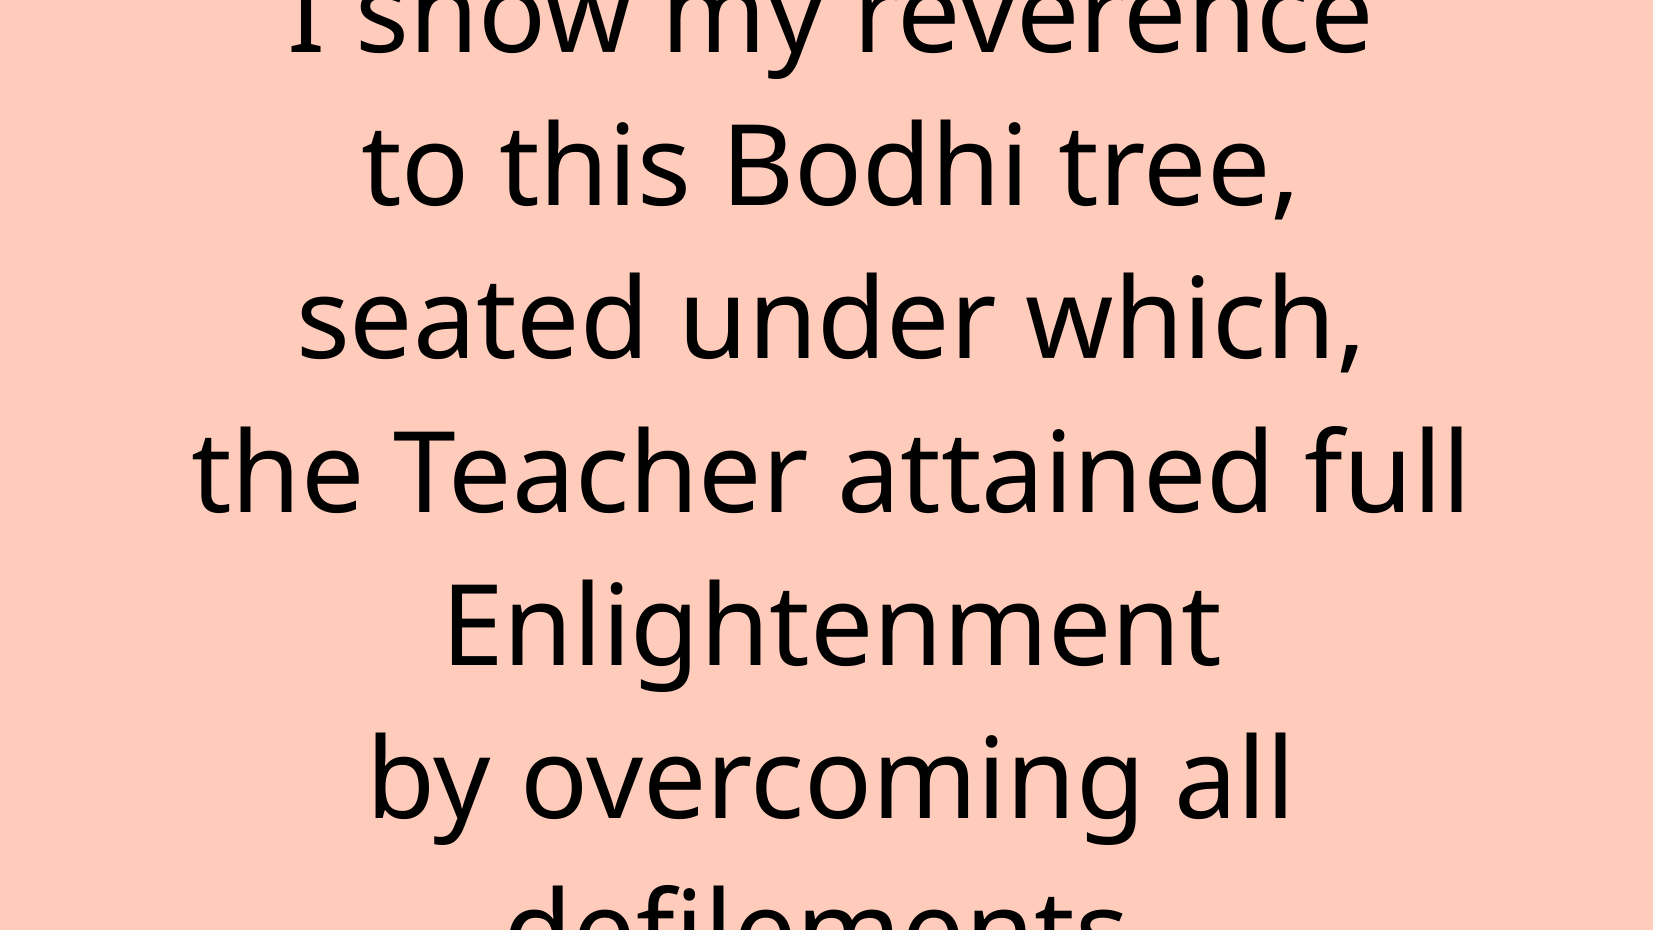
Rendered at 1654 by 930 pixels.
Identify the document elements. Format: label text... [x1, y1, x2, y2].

subtitle I show my reverence to this Bodhi tree, seated under which, the Teacher attained full Enlightenment by overcoming all defilements. [45, 1, 1618, 930]
